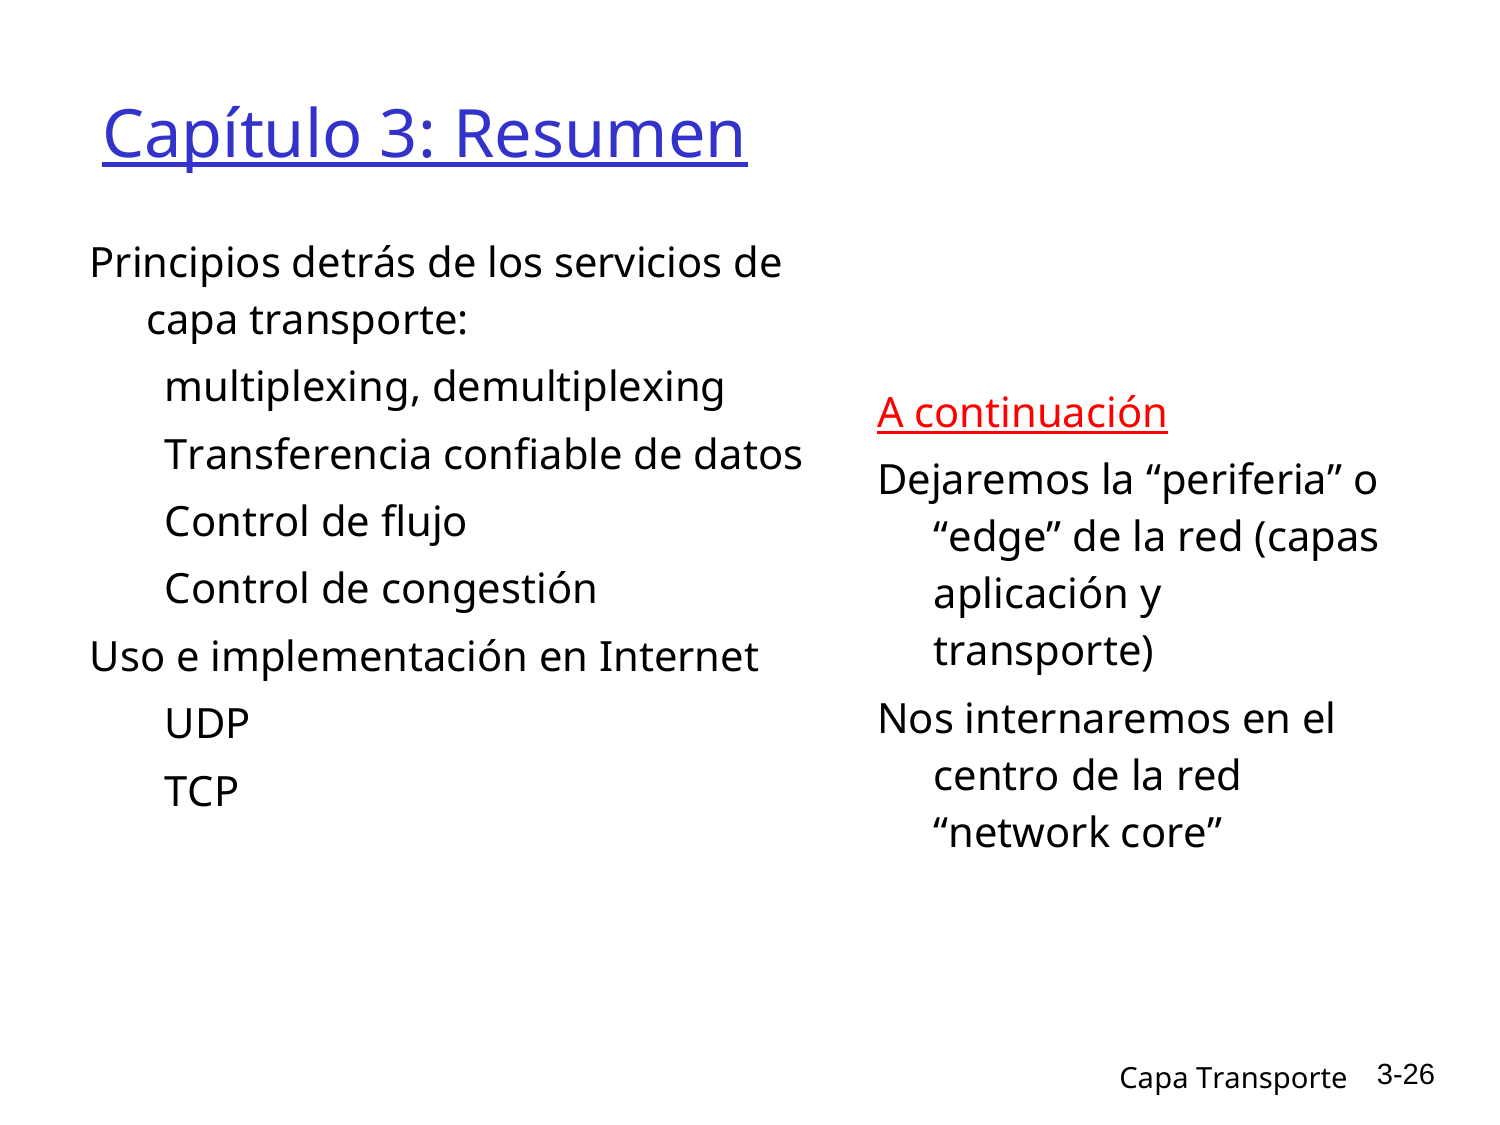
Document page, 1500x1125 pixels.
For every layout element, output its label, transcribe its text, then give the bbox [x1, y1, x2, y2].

list A continuación Dejaremos la “periferia” o “edge” de la red (capas aplicación y transporte) Nos internaremos en el centro de la red “network core” [862, 375, 1407, 878]
title Capítulo 3: Resumen [87, 37, 1363, 225]
list Principios detrás de los servicios de capa transporte: multiplexing, demultiplexing Transferencia confiable de datos Control de flujo Control de congestión Uso e implementación en Internet UDP TCP [75, 224, 850, 902]
